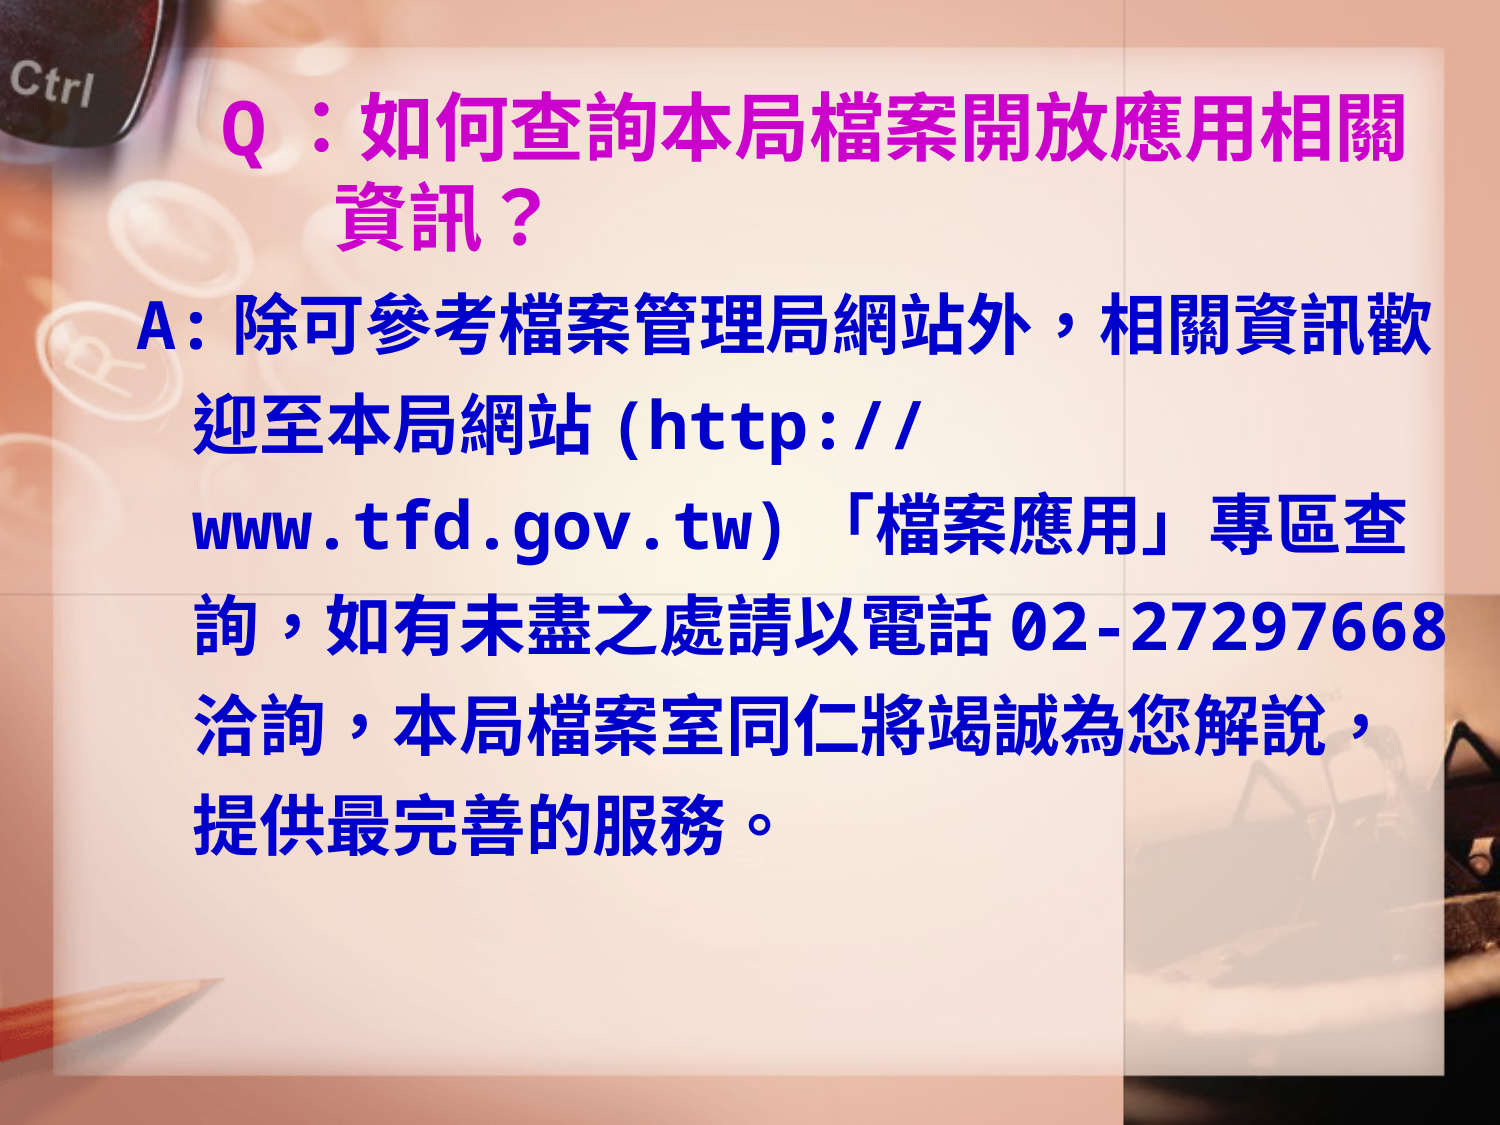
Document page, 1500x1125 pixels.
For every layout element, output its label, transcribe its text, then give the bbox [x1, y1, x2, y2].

list A:除可參考檔案管理局網站外，相關資訊歡迎至本局網站(http://www.tfd.gov.tw)「檔案應用」專區查詢，如有未盡之處請以電話02-27297668洽詢，本局檔案室同仁將竭誠為您解說，提供最完善的服務。 [64, 255, 1467, 1043]
title Q：如何查詢本局檔案開放應用相關 資訊？ [206, 72, 1466, 255]
